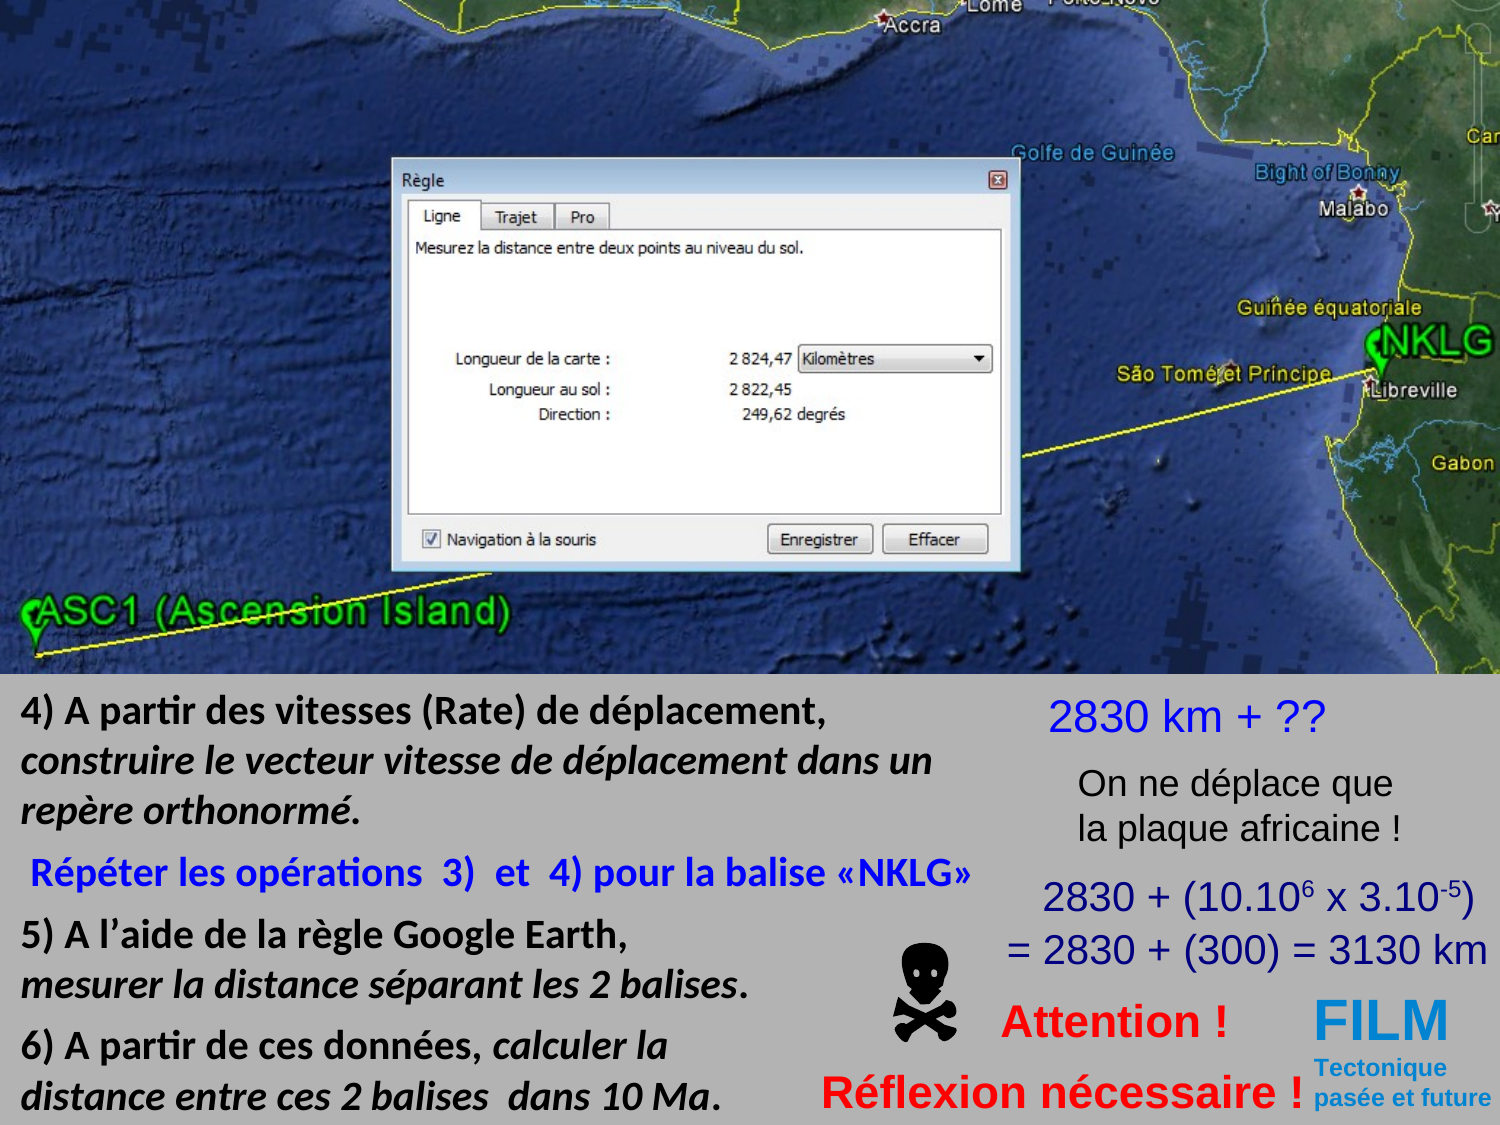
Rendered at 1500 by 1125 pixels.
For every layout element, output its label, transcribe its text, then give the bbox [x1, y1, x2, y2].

text_box FILM Tectonique pasée et future [1299, 974, 1500, 1120]
text_box 2830 + (10.106 x 3.10-5) [1027, 862, 1500, 915]
text_box On ne déplace que la plaque africaine ! [1062, 751, 1447, 857]
picture [0, 0, 1500, 674]
text_box = 2830 + (300) = 3130 km [992, 915, 1500, 981]
text_box 1) Ouvrir sur le fichier « Divergence.kmz » (public ). 2) Dans l’arborescence des lieux à gauche de l’écran, tout décocher puis cocher « balise GPS ». 3) Cliquer sur la balise verte «ASC1» pour accéder aux enregistrements GPS. 4) A partir des vitesses (Rate) de déplacement, construire le vecteur vitesse de déplacement dans un repère orthonormé. Répéter les opérations 3) et 4) pour la balise «NKLG» 5) A l’aide de la règle Google Earth, mesurer la distance séparant les 2 balises. 6) A partir de ces données, calculer la distance entre ces 2 balises dans 10 Ma. [5, 674, 1010, 1125]
text_box 2830 km + ?? [1033, 679, 1477, 749]
text_box  Attention ! Réflexion nécessaire ! [708, 905, 1418, 1125]
